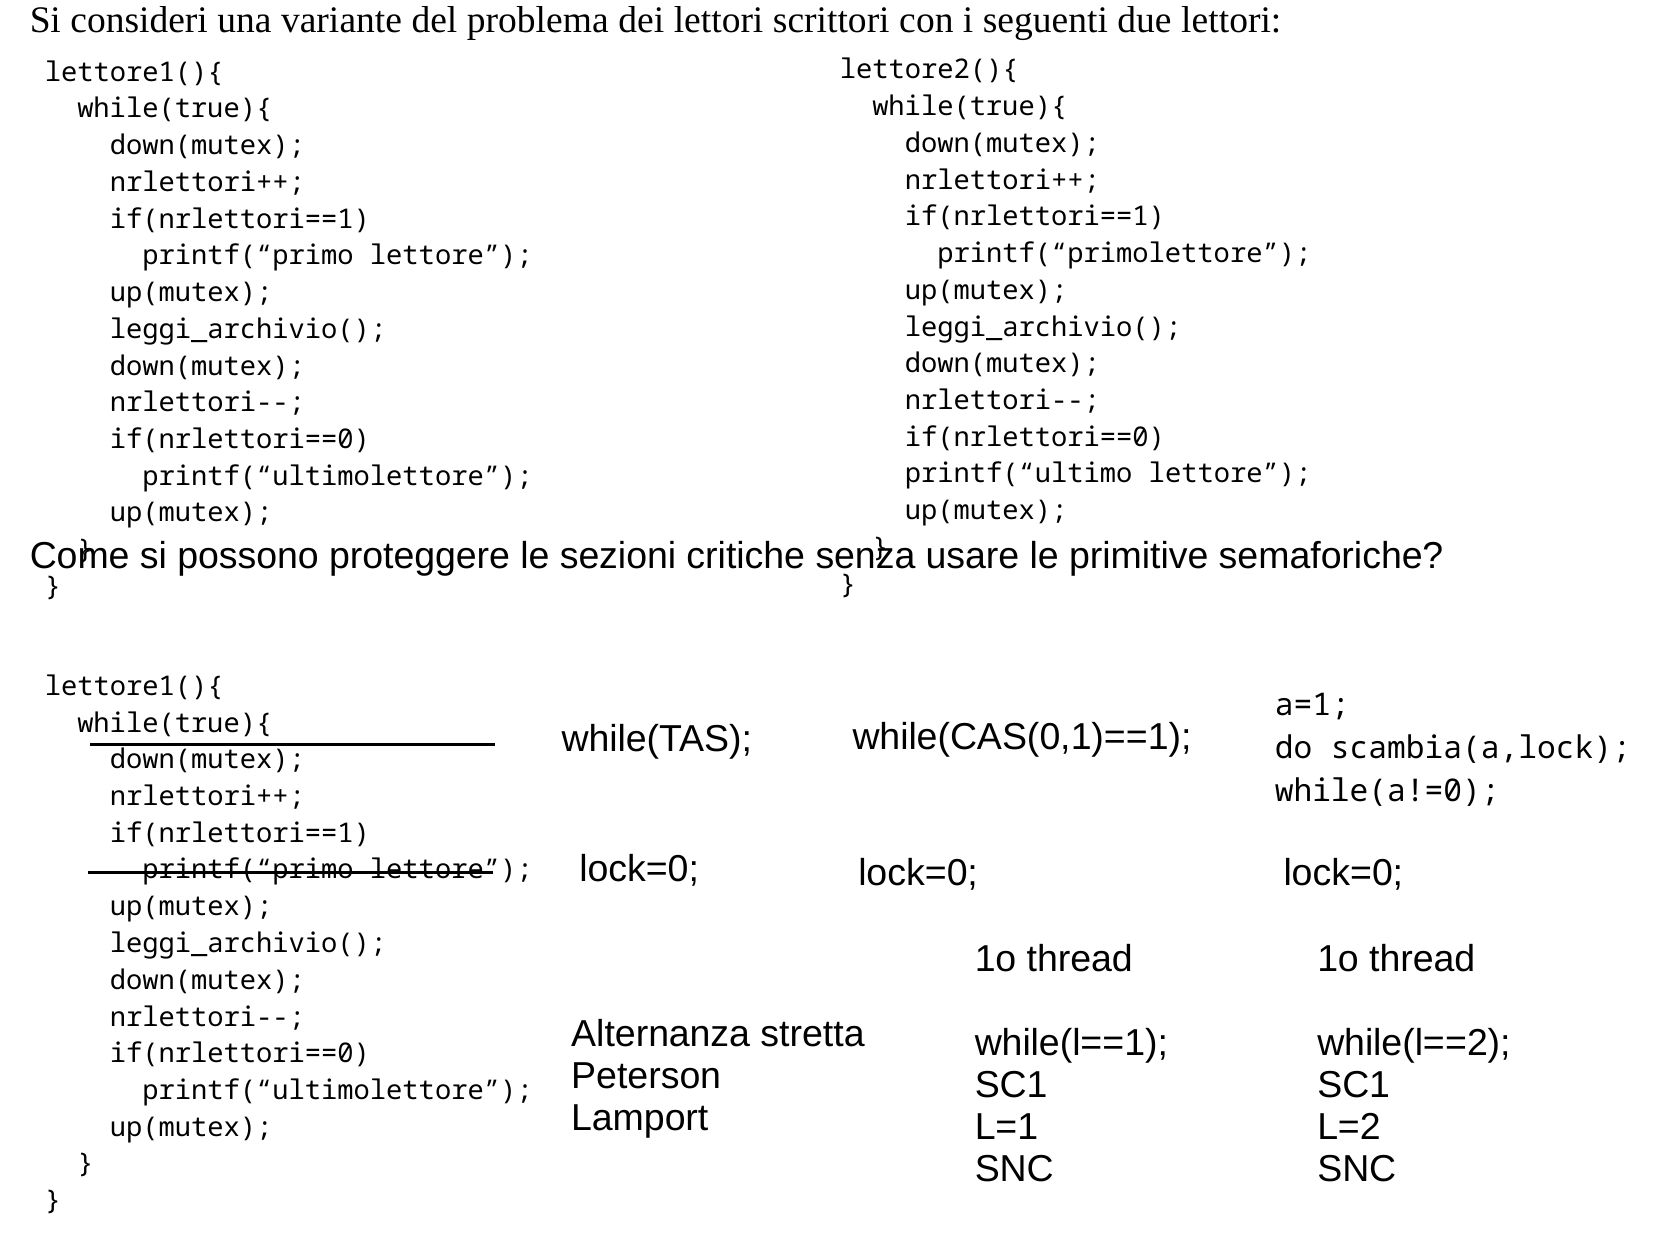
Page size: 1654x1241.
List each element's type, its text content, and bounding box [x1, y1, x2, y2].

text_box lock=0; [564, 840, 721, 898]
text_box Alternanza stretta Peterson Lamport [556, 1005, 960, 1146]
text_box lettore1(){ while(true){ down(mutex); nrlettori++; if(nrlettori==1) printf(“primo lettore”); up(mutex); leggi_archivio(); down(mutex); nrlettori--; if(nrlettori==0) printf(“ultimolettore”); up(mutex); } } [30, 45, 781, 533]
text_box lock=0; [1268, 843, 1644, 901]
text_box Si consideri una variante del problema dei lettori scrittori con i seguenti due lettori: Come si possono proteggere le sezioni critiche senza usare le primitive semaforiche? [15, 0, 1636, 584]
text_box while(TAS); [546, 710, 796, 768]
text_box 1o thread while(l==1); SC1 L=1 SNC [960, 930, 1216, 1197]
text_box a=1; do scambia(a,lock); while(a!=0); [1260, 675, 1654, 800]
text_box 1o thread while(l==2); SC1 L=2 SNC [1302, 930, 1558, 1197]
text_box lock=0; [843, 843, 1051, 901]
text_box lettore2(){ while(true){ down(mutex); nrlettori++; if(nrlettori==1) printf(“primolettore”); up(mutex); leggi_archivio(); down(mutex); nrlettori--; if(nrlettori==0) printf(“ultimo lettore”); up(mutex); } } [825, 42, 1591, 563]
text_box lettore1(){ while(true){ down(mutex); nrlettori++; if(nrlettori==1) printf(“primo lettore”); up(mutex); leggi_archivio(); down(mutex); nrlettori--; if(nrlettori==0) printf(“ultimolettore”); up(mutex); } } [30, 659, 781, 1148]
text_box while(CAS(0,1)==1); [837, 707, 1213, 765]
